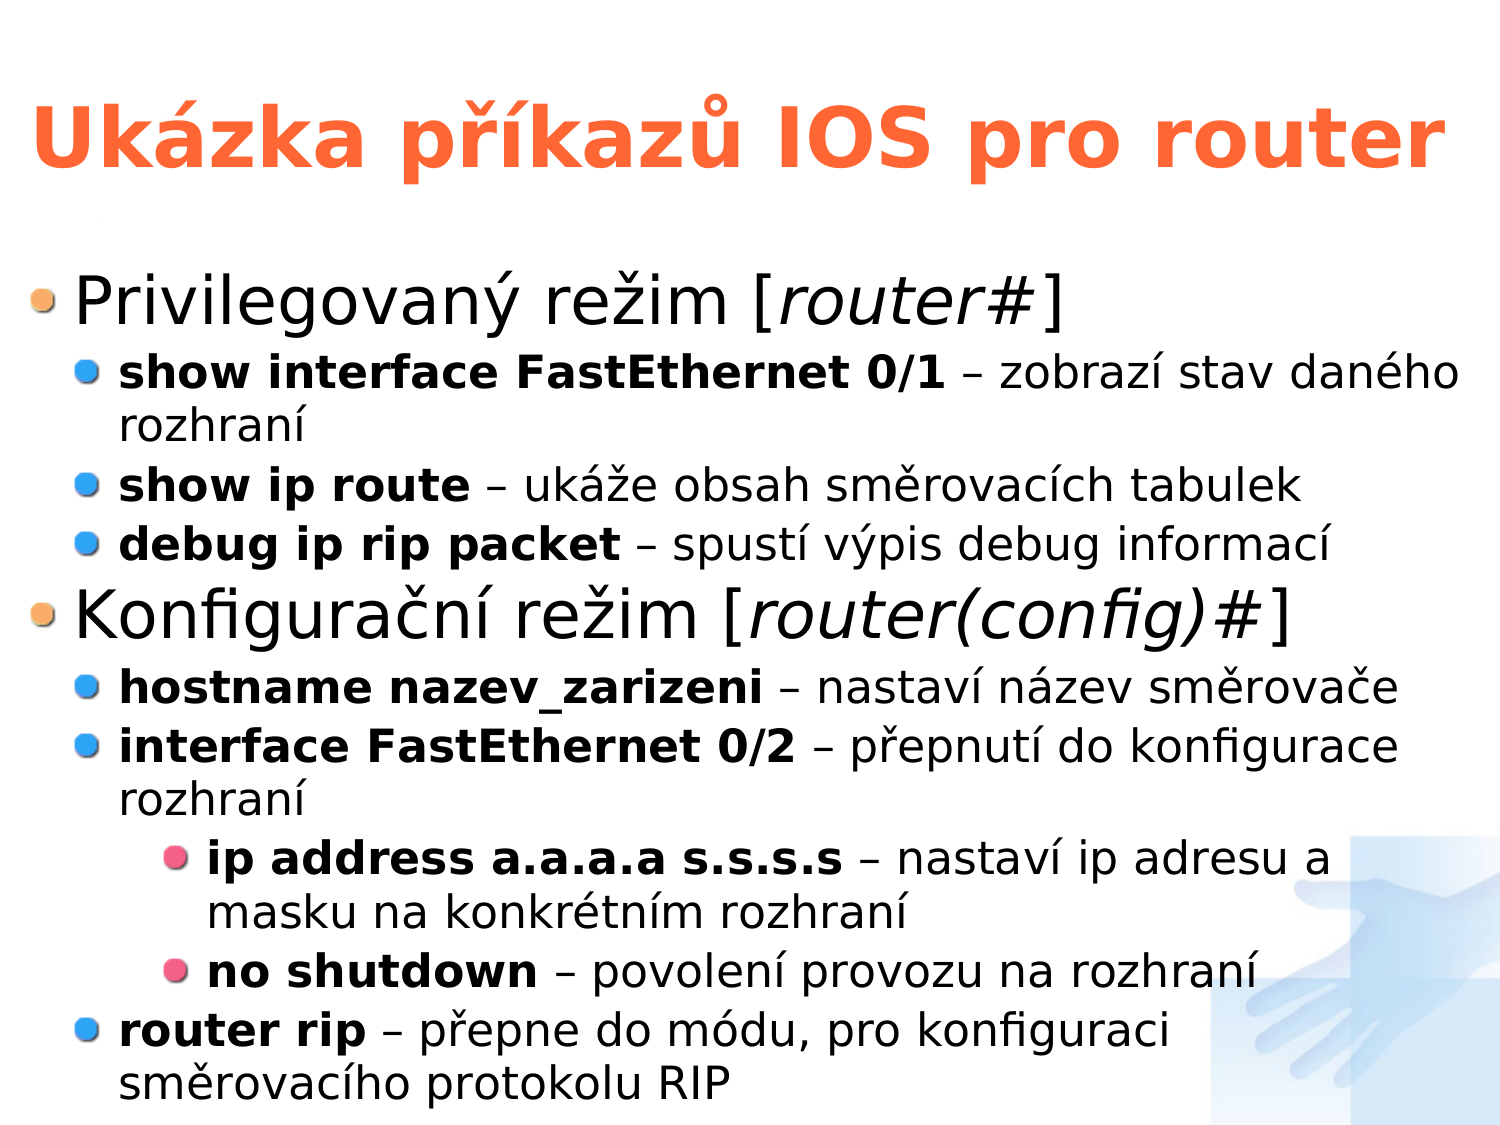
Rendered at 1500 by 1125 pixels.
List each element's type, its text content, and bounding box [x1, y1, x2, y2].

list Privilegovaný režim [router#] show interface FastEthernet 0/1 – zobrazí stav daného rozhraní show ip route – ukáže obsah směrovacích tabulek debug ip rip packet – spustí výpis debug informací Konfigurační režim [router(config)#] hostname nazev_zarizeni – nastaví název směrovače interface FastEthernet 0/2 – přepnutí do konfigurace rozhraní ip address a.a.a.a s.s.s.s – nastaví ip adresu a masku na konkrétním rozhraní no shutdown – povolení provozu na rozhraní router rip – přepne do módu, pro konfiguraci směrovacího protokolu RIP [29, 262, 1477, 1111]
picture [0, 0, 1500, 1125]
title Ukázka příkazů IOS pro router [29, 21, 1477, 257]
